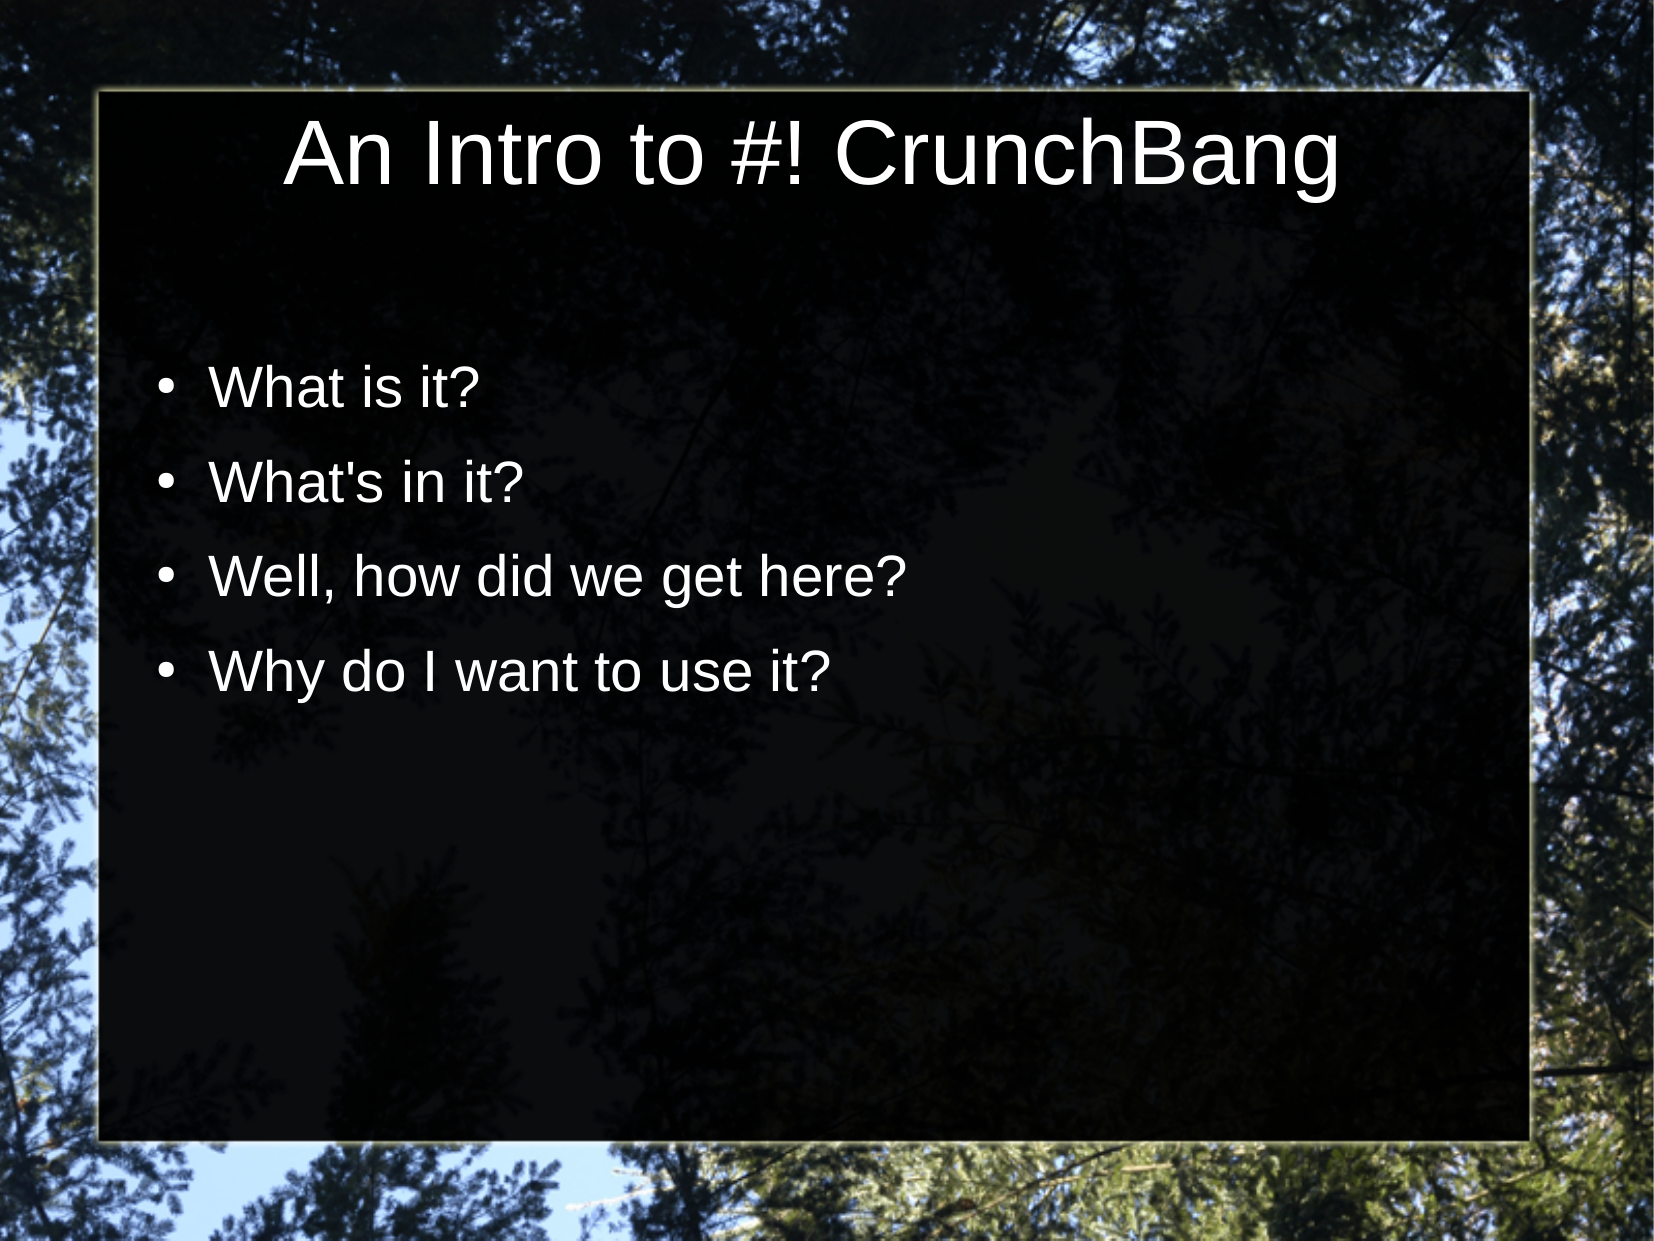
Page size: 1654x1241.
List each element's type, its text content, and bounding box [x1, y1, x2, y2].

title An Intro to #! CrunchBang [82, 56, 1571, 250]
list What is it? What's in it? Well, how did we get here? Why do I want to use it? [138, 355, 1489, 1043]
picture [0, 0, 1654, 1241]
